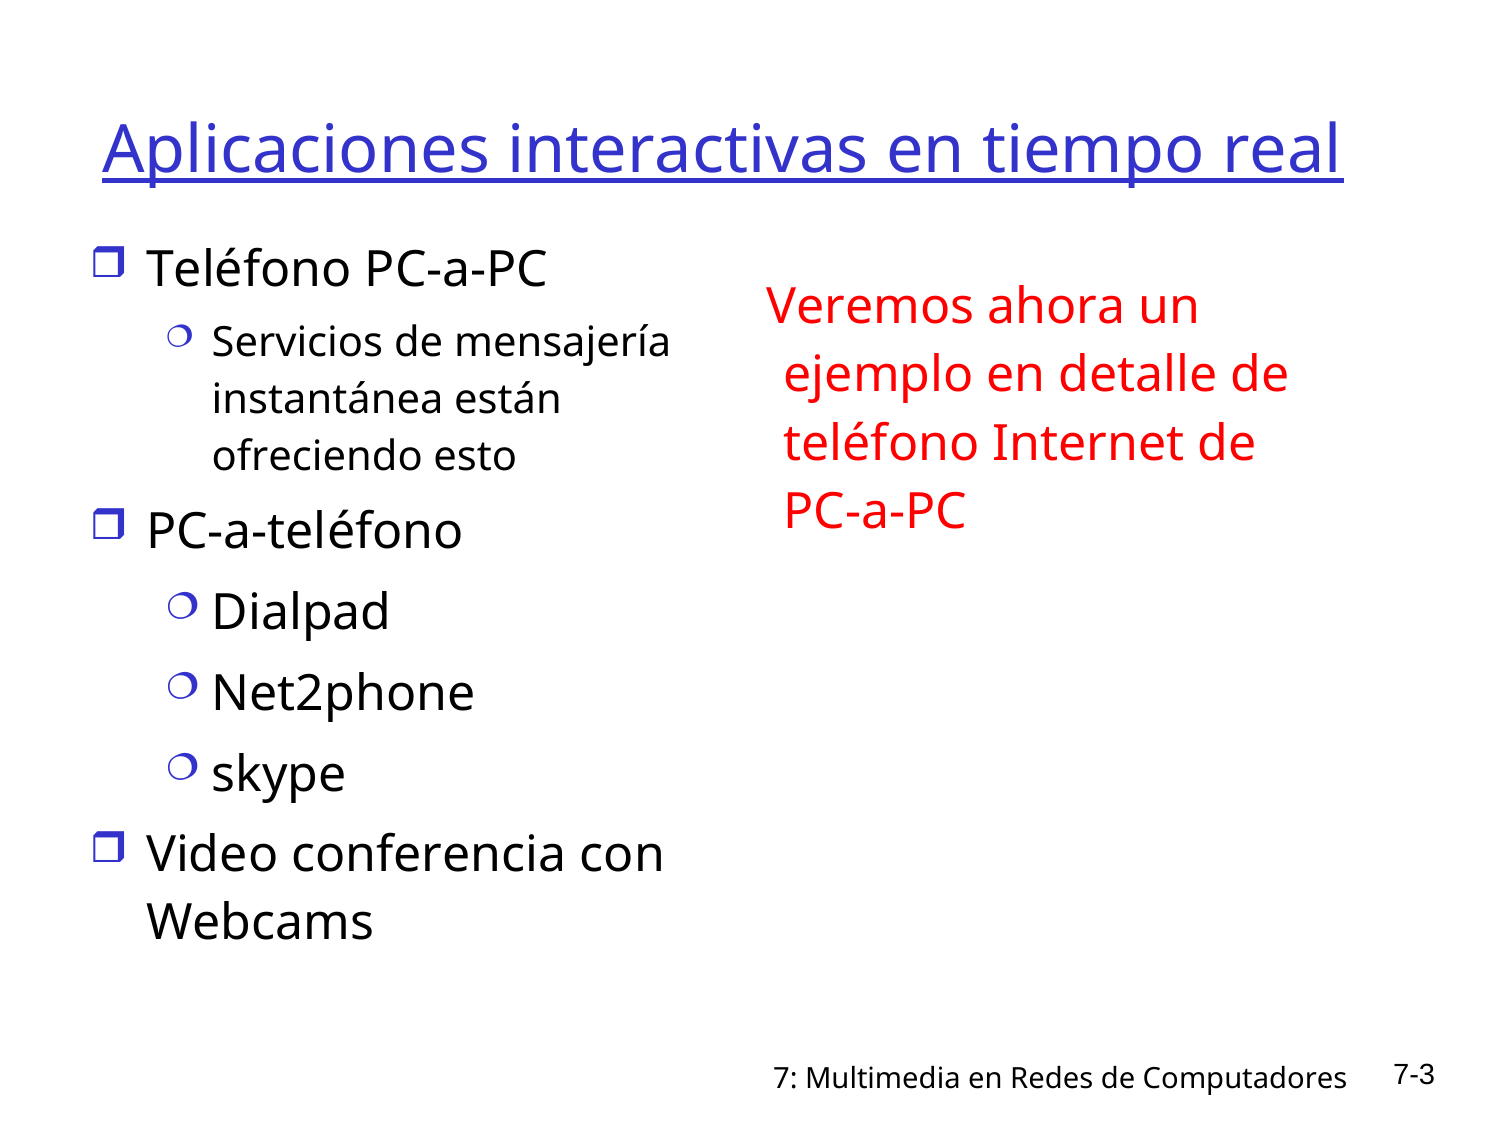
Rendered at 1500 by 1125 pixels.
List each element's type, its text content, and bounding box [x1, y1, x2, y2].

title Aplicaciones interactivas en tiempo real [87, 61, 1363, 233]
list Veremos ahora un ejemplo en detalle de teléfono Internet de PC-a-PC [712, 262, 1351, 692]
list Teléfono PC-a-PC Servicios de mensajería instantánea están ofreciendo esto PC-a-teléfono Dialpad Net2phone skype Video conferencia con Webcams [75, 225, 705, 916]
